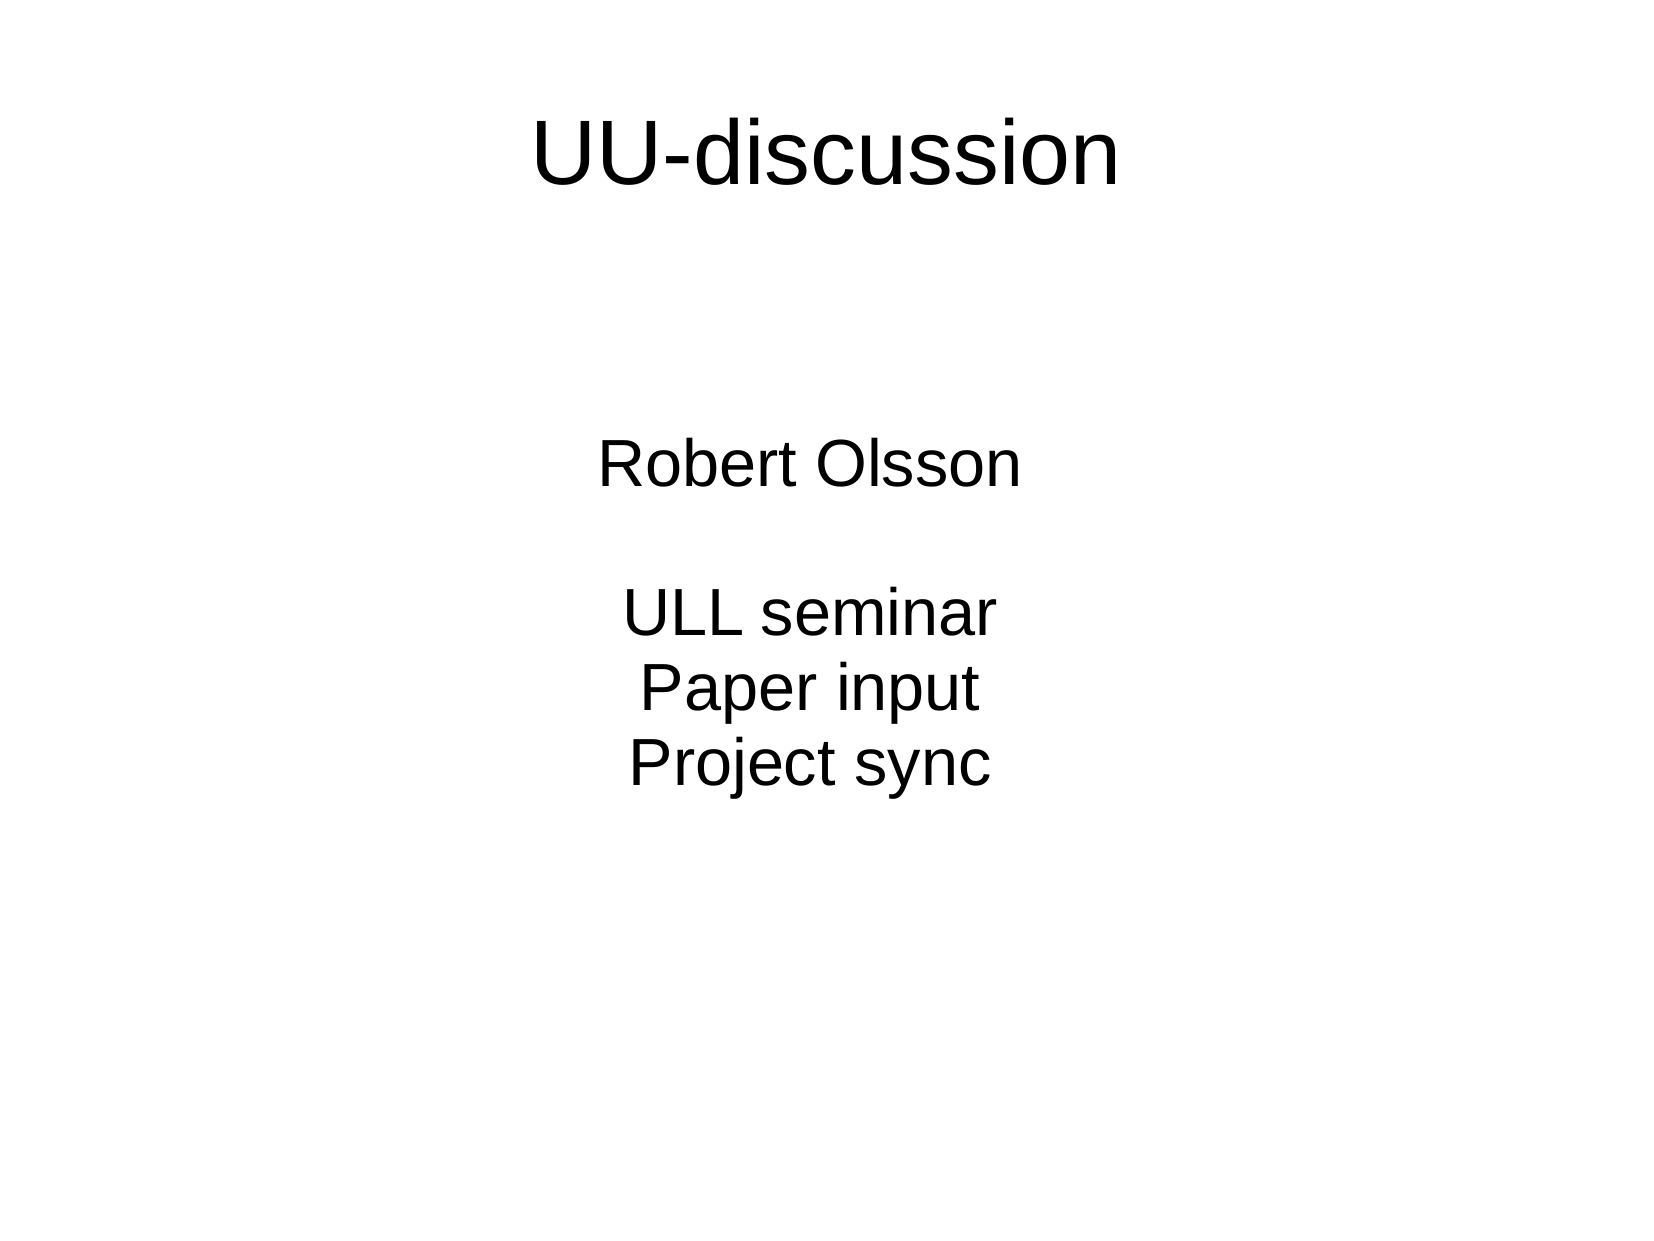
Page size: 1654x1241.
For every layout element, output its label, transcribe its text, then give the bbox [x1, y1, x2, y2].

subtitle Robert Olsson ULL seminar Paper input Project sync [82, 290, 1538, 1010]
title UU-discussion [82, 49, 1571, 257]
